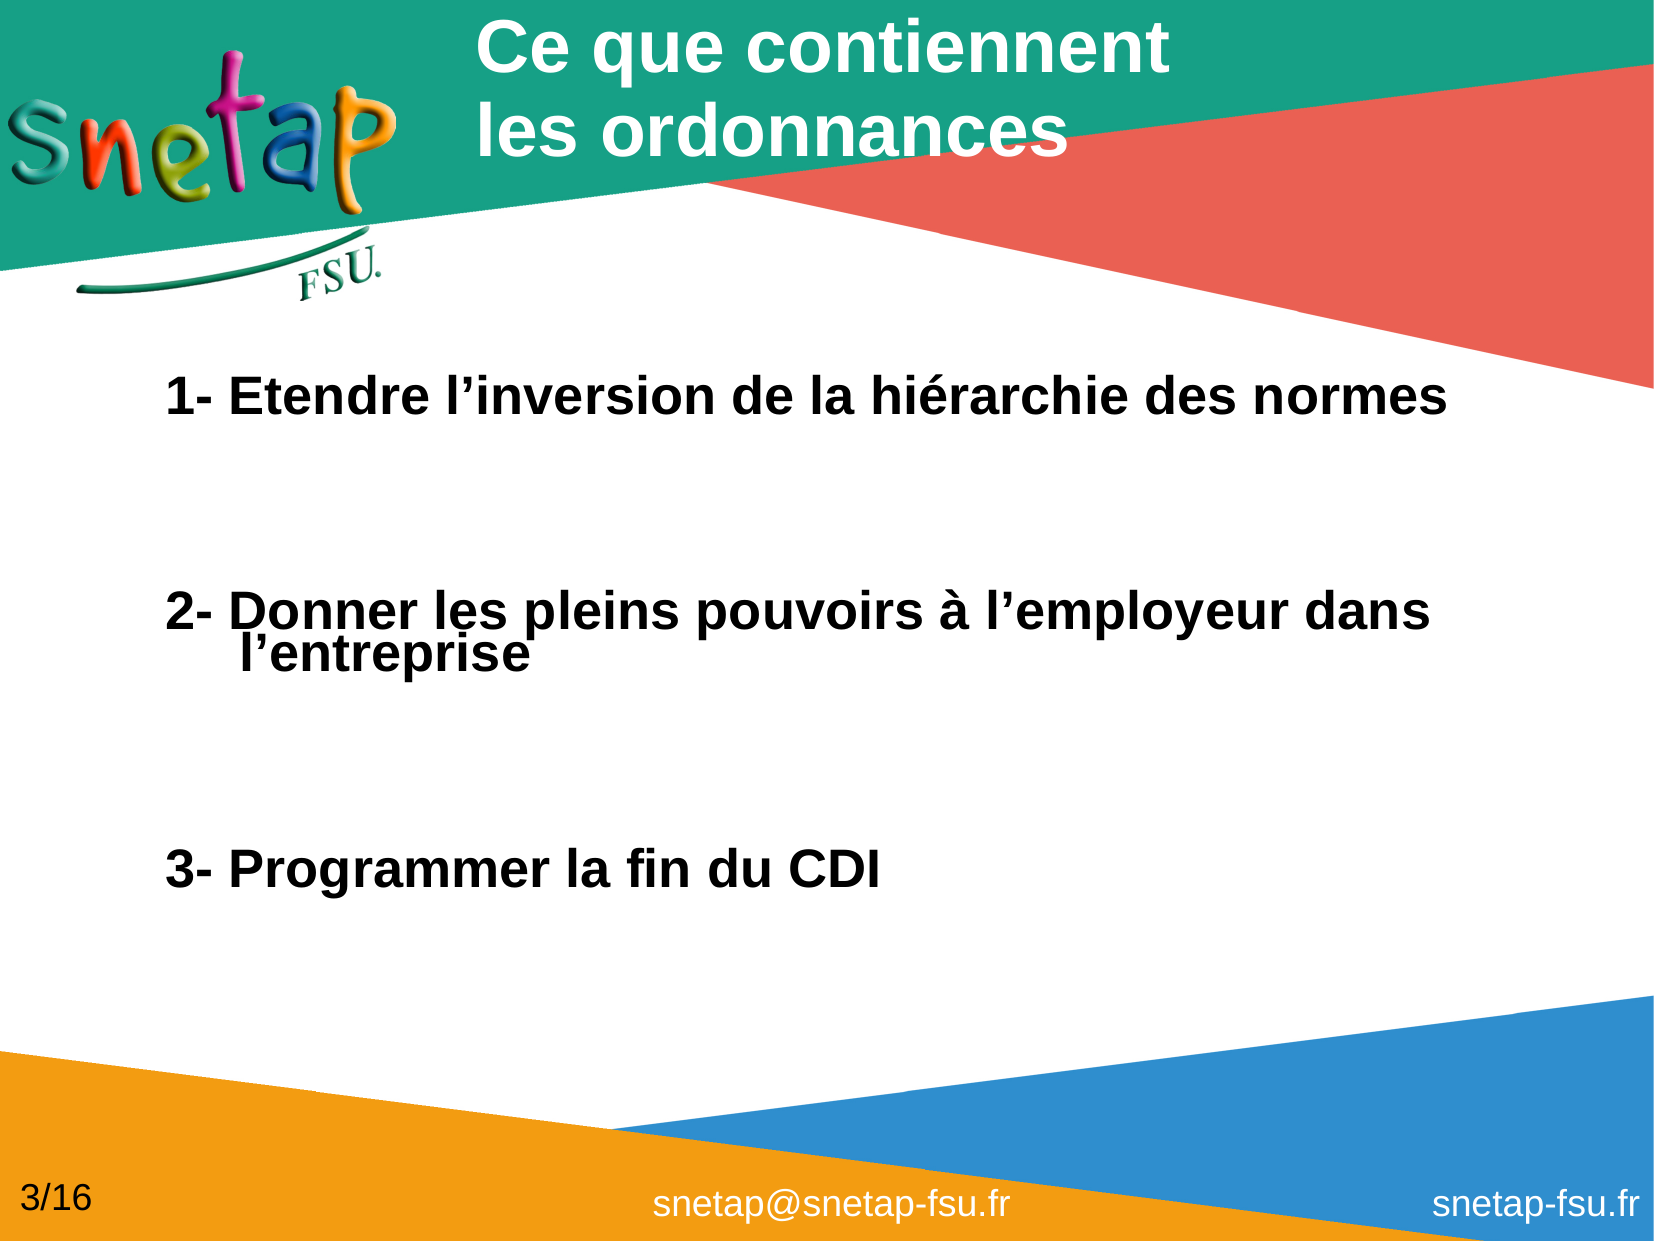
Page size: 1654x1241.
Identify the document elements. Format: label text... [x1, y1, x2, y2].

text_box Ce que contiennent les ordonnances [460, 0, 1654, 237]
picture [0, 0, 1654, 1241]
list 1- Etendre l’inversion de la hiérarchie des normes 2- Donner les pleins pouvoirs à l’employeur dans l’entreprise 3- Programmer la fin du CDI [17, 290, 1483, 1010]
